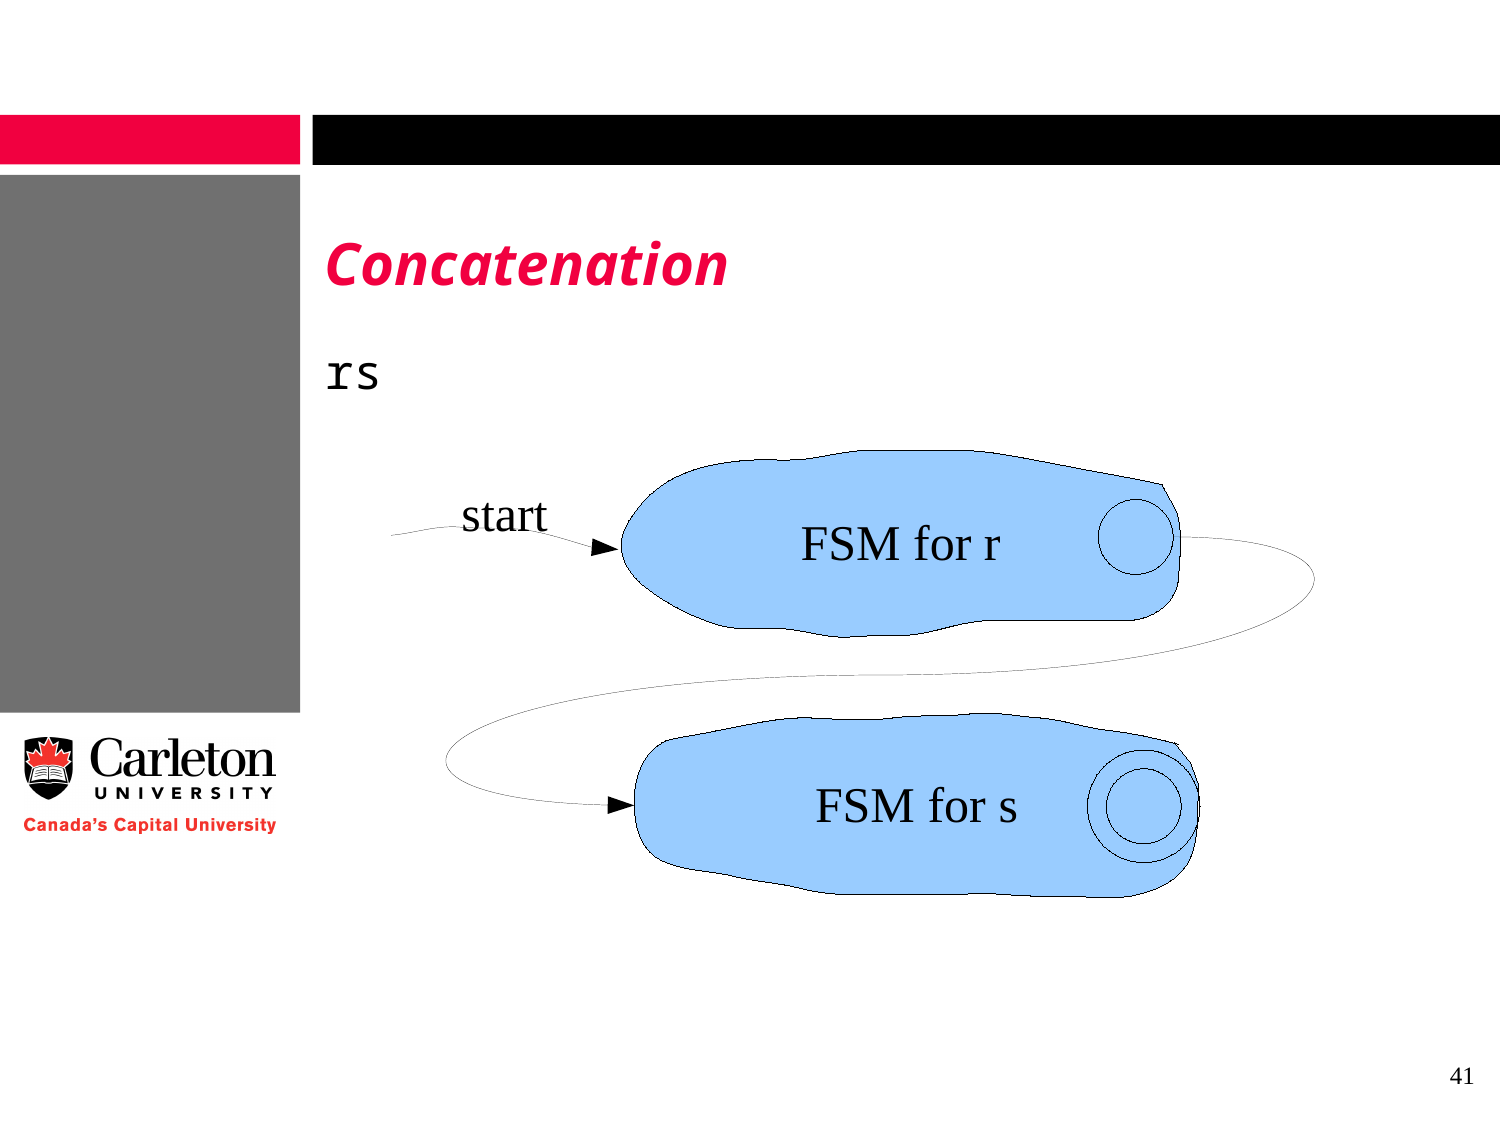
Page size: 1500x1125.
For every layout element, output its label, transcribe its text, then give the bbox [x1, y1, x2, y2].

text_box [1098, 499, 1174, 575]
list rs [324, 324, 1450, 1036]
title Concatenation [324, 194, 1450, 324]
text_box FSM for r [621, 450, 1181, 638]
text_box [1106, 768, 1182, 844]
text_box FSM for s [634, 713, 1199, 898]
picture [24, 737, 276, 834]
